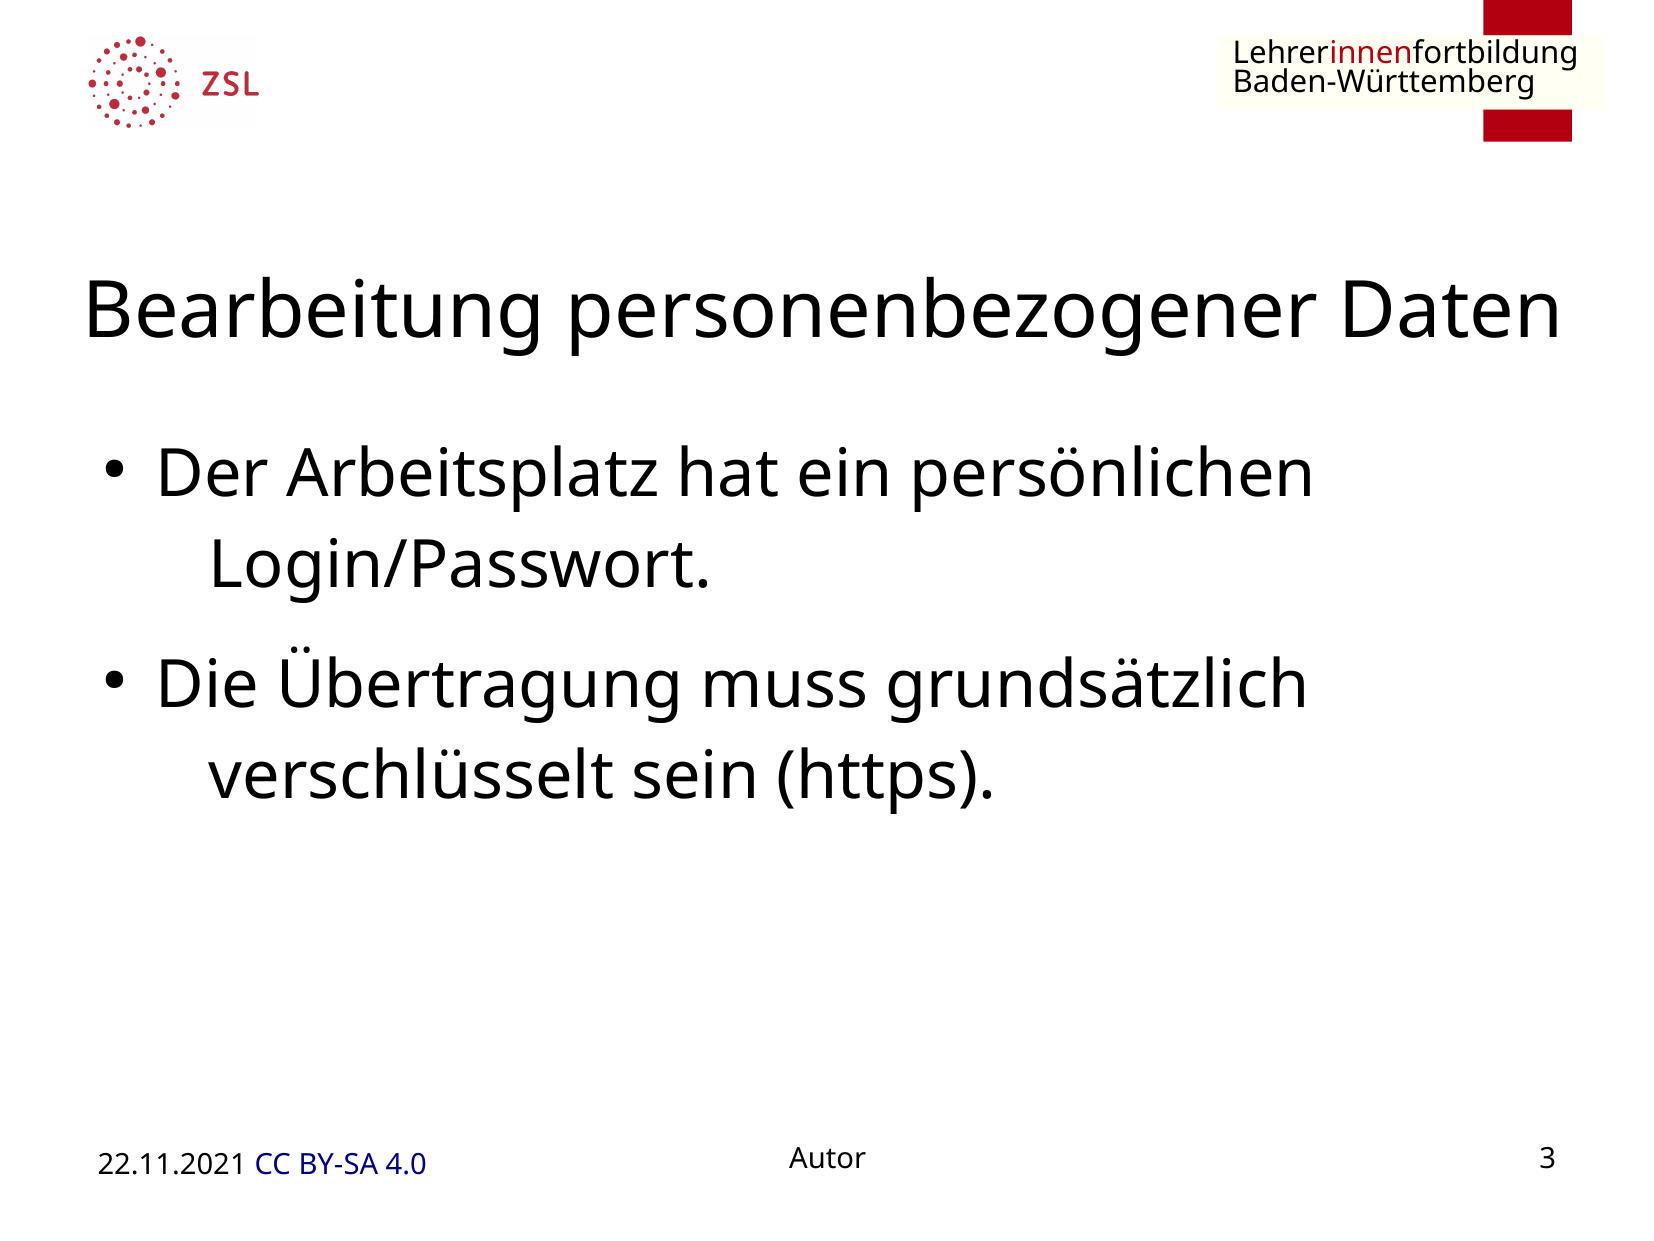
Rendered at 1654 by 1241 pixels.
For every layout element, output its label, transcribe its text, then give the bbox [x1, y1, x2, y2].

title Bearbeitung personenbezogener Daten [82, 214, 1571, 400]
list Der Arbeitsplatz hat ein persönlichen Login/Passwort. Die Übertragung muss grundsätzlich verschlüsselt sein (https). [82, 425, 1571, 1051]
picture [87, 35, 260, 129]
